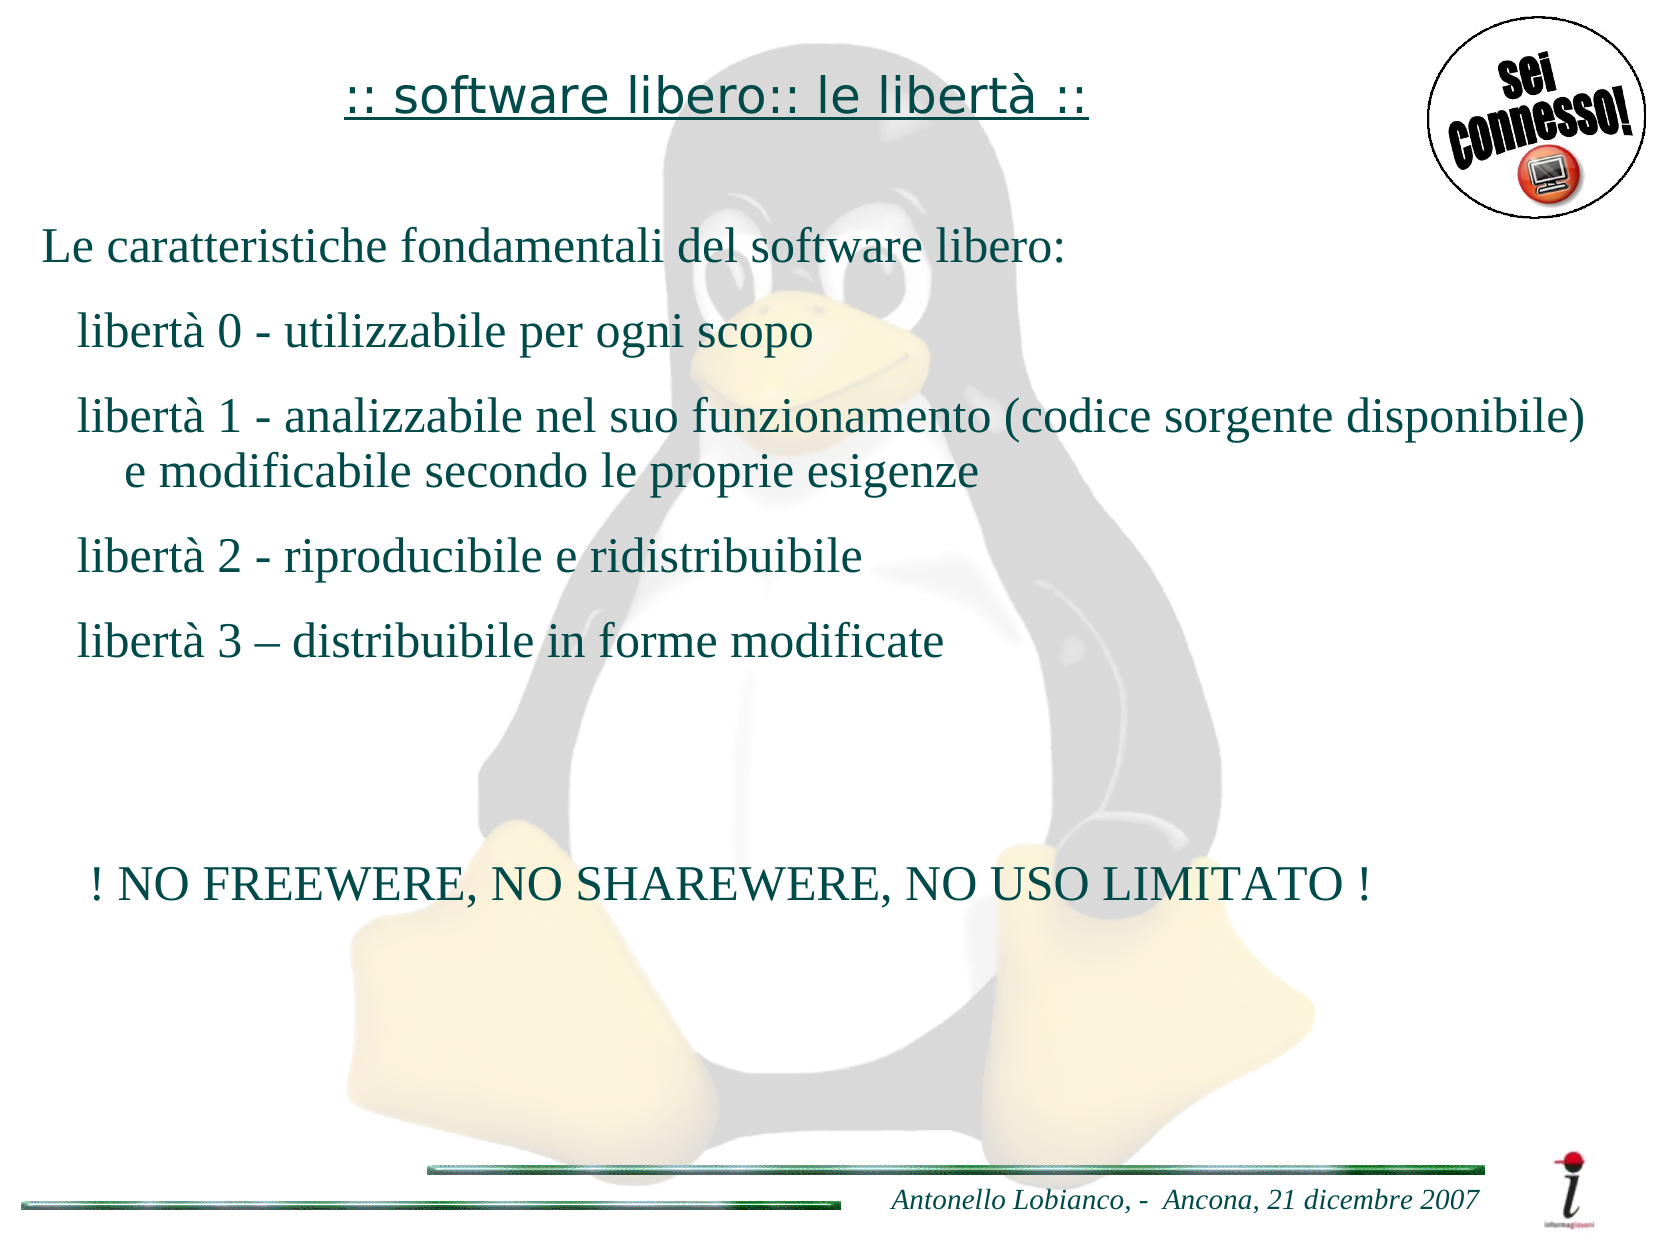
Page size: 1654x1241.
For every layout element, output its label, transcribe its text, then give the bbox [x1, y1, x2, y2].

list Le caratteristiche fondamentali del software libero: libertà 0 - utilizzabile per ogni scopo libertà 1 - analizzabile nel suo funzionamento (codice sorgente disponibile) e modificabile secondo le proprie esigenze libertà 2 - riproducibile e ridistribuibile libertà 3 – distribuibile in forme modificate [41, 218, 1595, 798]
picture [1538, 1147, 1604, 1235]
picture [427, 1165, 1485, 1175]
text_box ! NO FREEWERE, NO SHAREWERE, NO USO LIMITATO ! [88, 856, 1394, 926]
picture [1425, 15, 1646, 219]
picture [21, 1201, 841, 1210]
title :: software libero:: le libertà :: [29, 59, 1404, 134]
